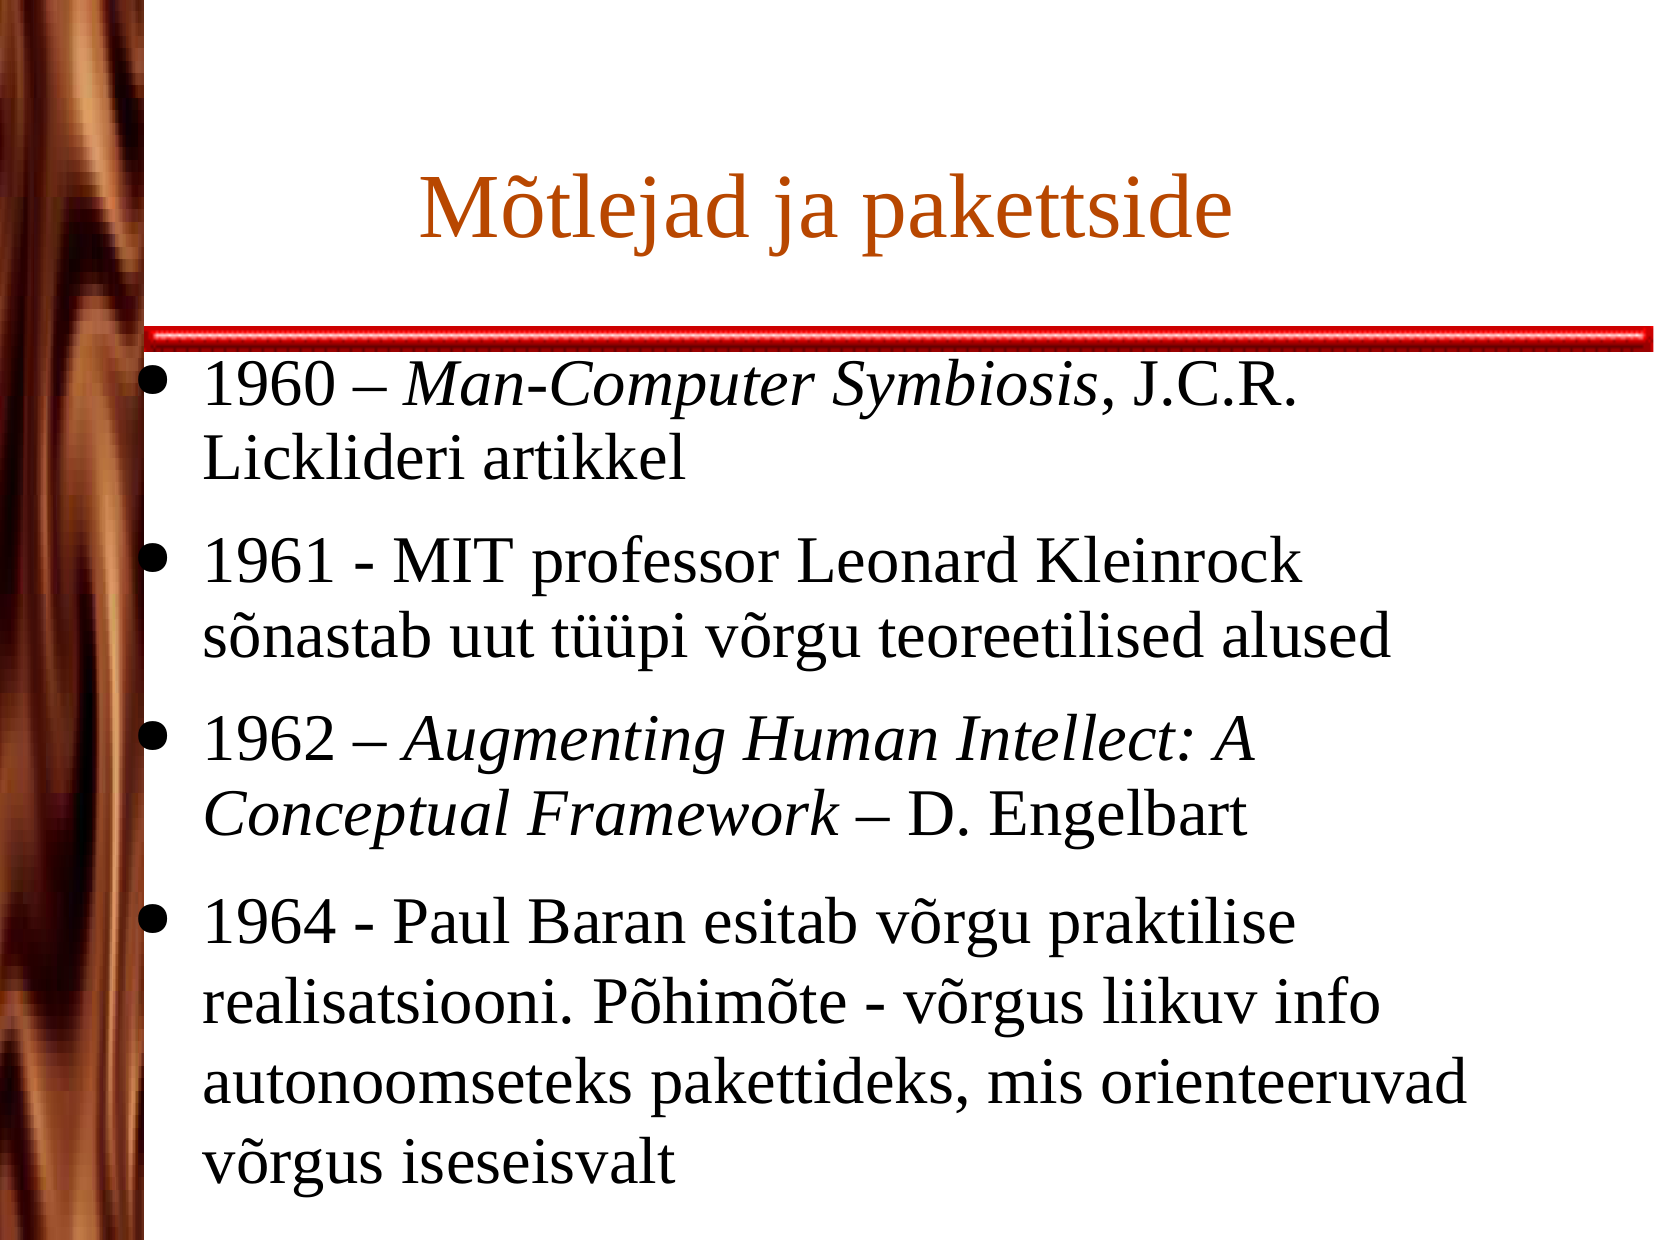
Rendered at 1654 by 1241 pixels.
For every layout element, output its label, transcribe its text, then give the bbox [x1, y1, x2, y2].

title Mõtlejad ja pakettside [121, 102, 1533, 310]
picture [0, 0, 1654, 1240]
list 1960 – Man-Computer Symbiosis, J.C.R. Licklideri artikkel 1961 - MIT professor Leonard Kleinrock sõnastab uut tüüpi võrgu teoreetilised alused 1962 – Augmenting Human Intellect: A Conceptual Framework – D. Engelbart 1964 - Paul Baran esitab võrgu praktilise realisatsiooni. Põhimõte - võrgus liikuv info autonoomseteks pakettideks, mis orienteeruvad võrgus iseseisvalt [121, 344, 1533, 1198]
